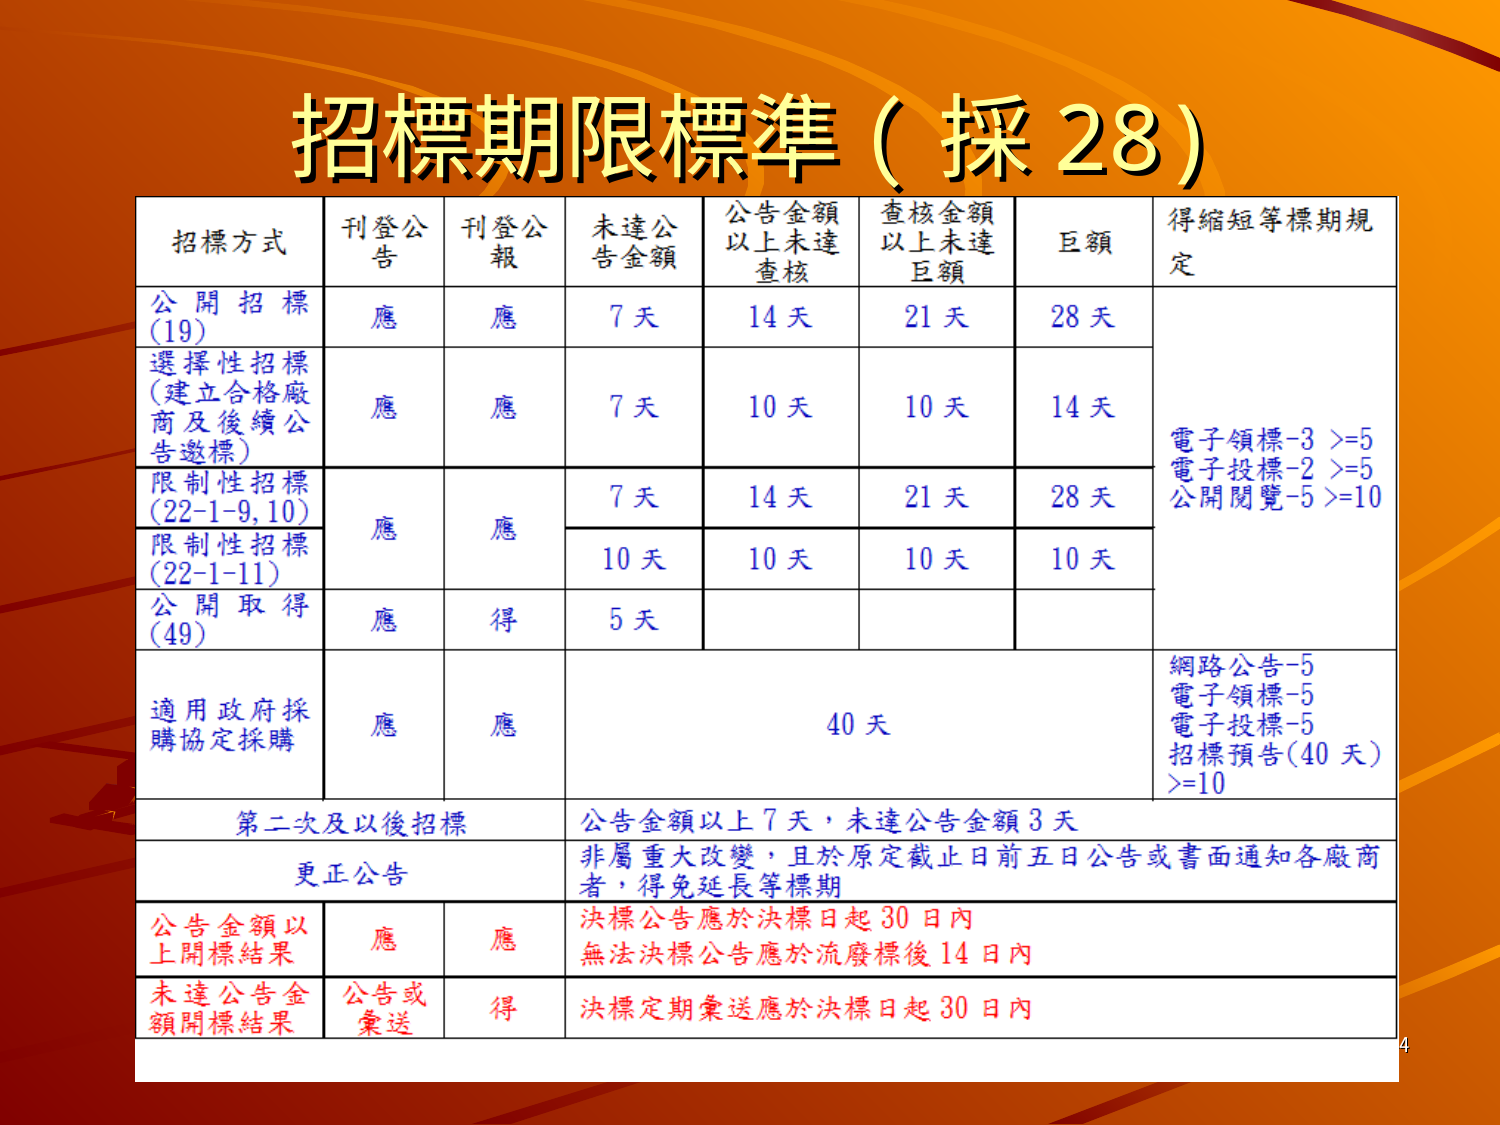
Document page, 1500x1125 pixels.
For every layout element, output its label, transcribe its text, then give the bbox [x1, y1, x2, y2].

text_box <編號> [1074, 1024, 1426, 1100]
title 招標期限標準(採28) [159, 42, 1347, 196]
picture [135, 196, 1399, 1082]
